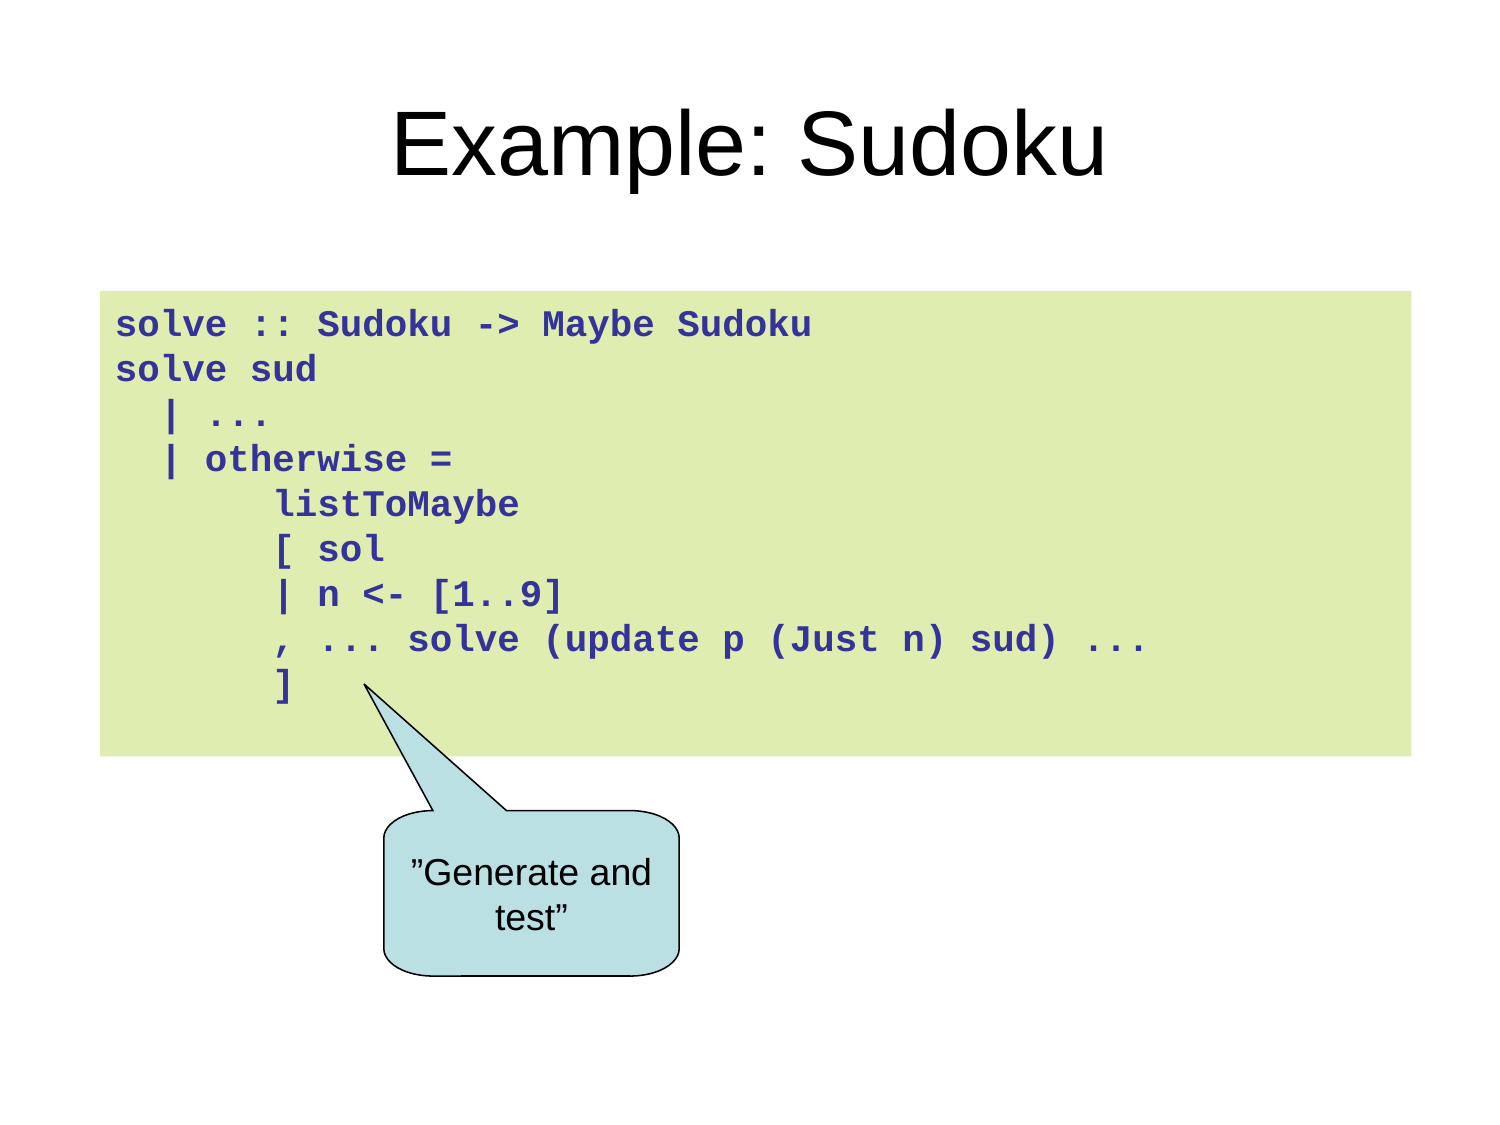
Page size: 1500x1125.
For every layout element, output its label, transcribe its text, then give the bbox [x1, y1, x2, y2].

title Example: Sudoku [75, 45, 1426, 233]
text_box solve :: Sudoku -> Maybe Sudoku solve sud | ... | otherwise = listToMaybe [ sol | n <- [1..9] , ... solve (update p (Just n) sud) ... ] [100, 290, 1412, 757]
text_box ”Generate and test” [364, 683, 680, 977]
